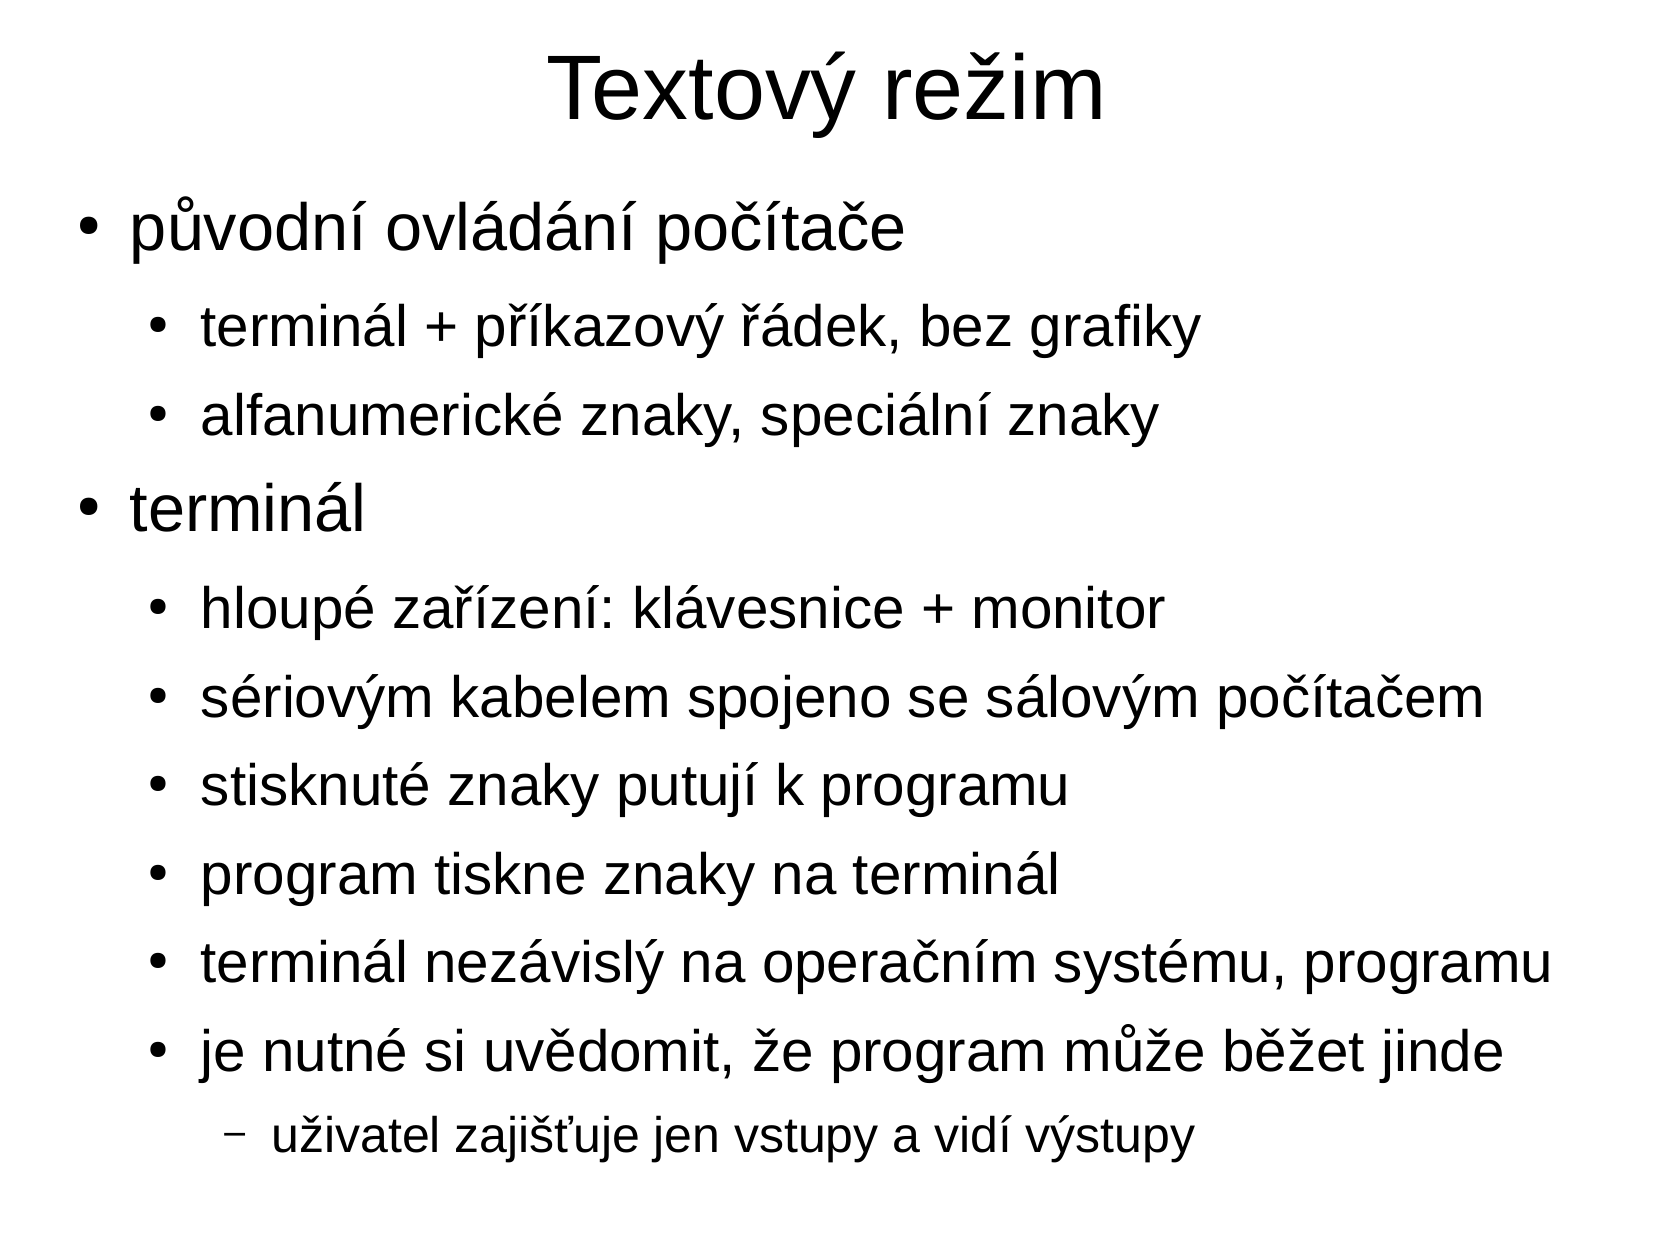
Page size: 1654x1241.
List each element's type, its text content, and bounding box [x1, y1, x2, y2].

title Textový režim [82, 0, 1571, 185]
list původní ovládání počítače terminál + příkazový řádek, bez grafiky alfanumerické znaky, speciální znaky terminál hloupé zařízení: klávesnice + monitor sériovým kabelem spojeno se sálovým počítačem stisknuté znaky putují k programu program tiskne znaky na terminál terminál nezávislý na operačním systému, programu je nutné si uvědomit, že program může běžet jinde uživatel zajišťuje jen vstupy a vidí výstupy [59, 189, 1625, 1164]
